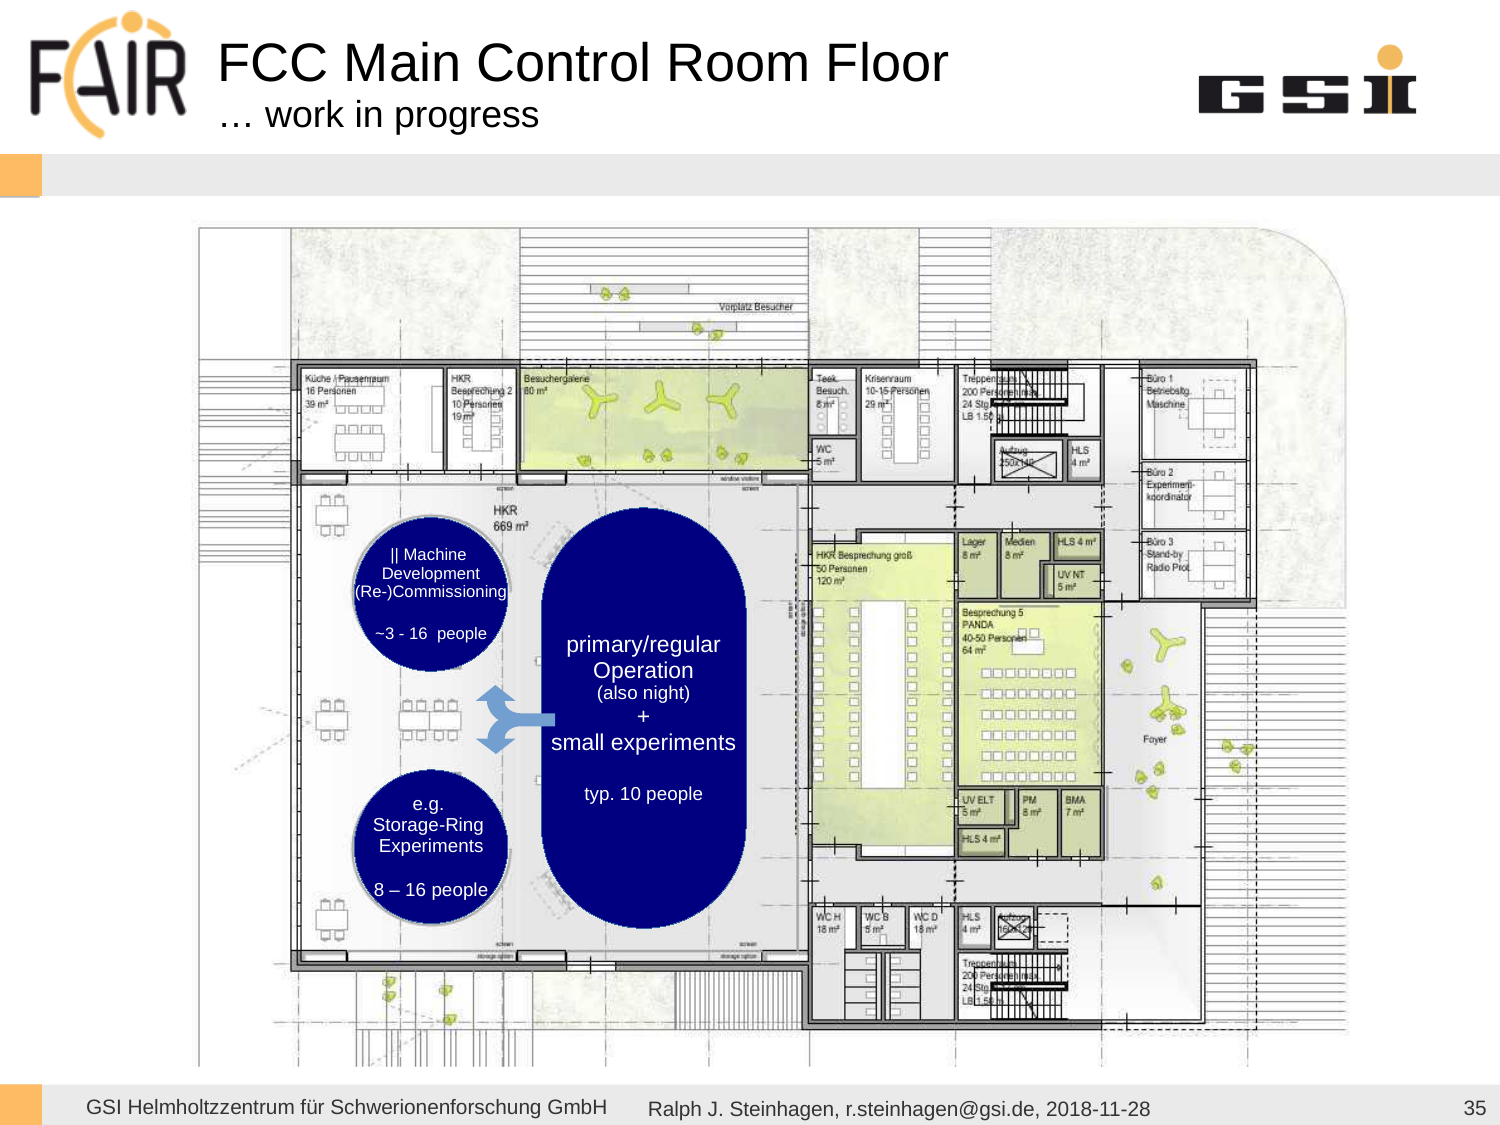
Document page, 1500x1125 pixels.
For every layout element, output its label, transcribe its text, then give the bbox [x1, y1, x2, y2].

title FCC Main Control Room Floor … work in progress [217, 20, 1109, 147]
picture [1197, 42, 1419, 117]
text_box primary/regular Operation (also night) + small experiments typ. 10 people [541, 507, 747, 929]
text_box e.g. Storage-Ring Experiments 8 – 16 people [354, 769, 508, 924]
picture [191, 219, 1363, 1073]
picture [30, 9, 187, 141]
text_box [475, 684, 556, 755]
text_box || Machine Development (Re-)Commissioning ~3 - 16 people [354, 517, 508, 672]
